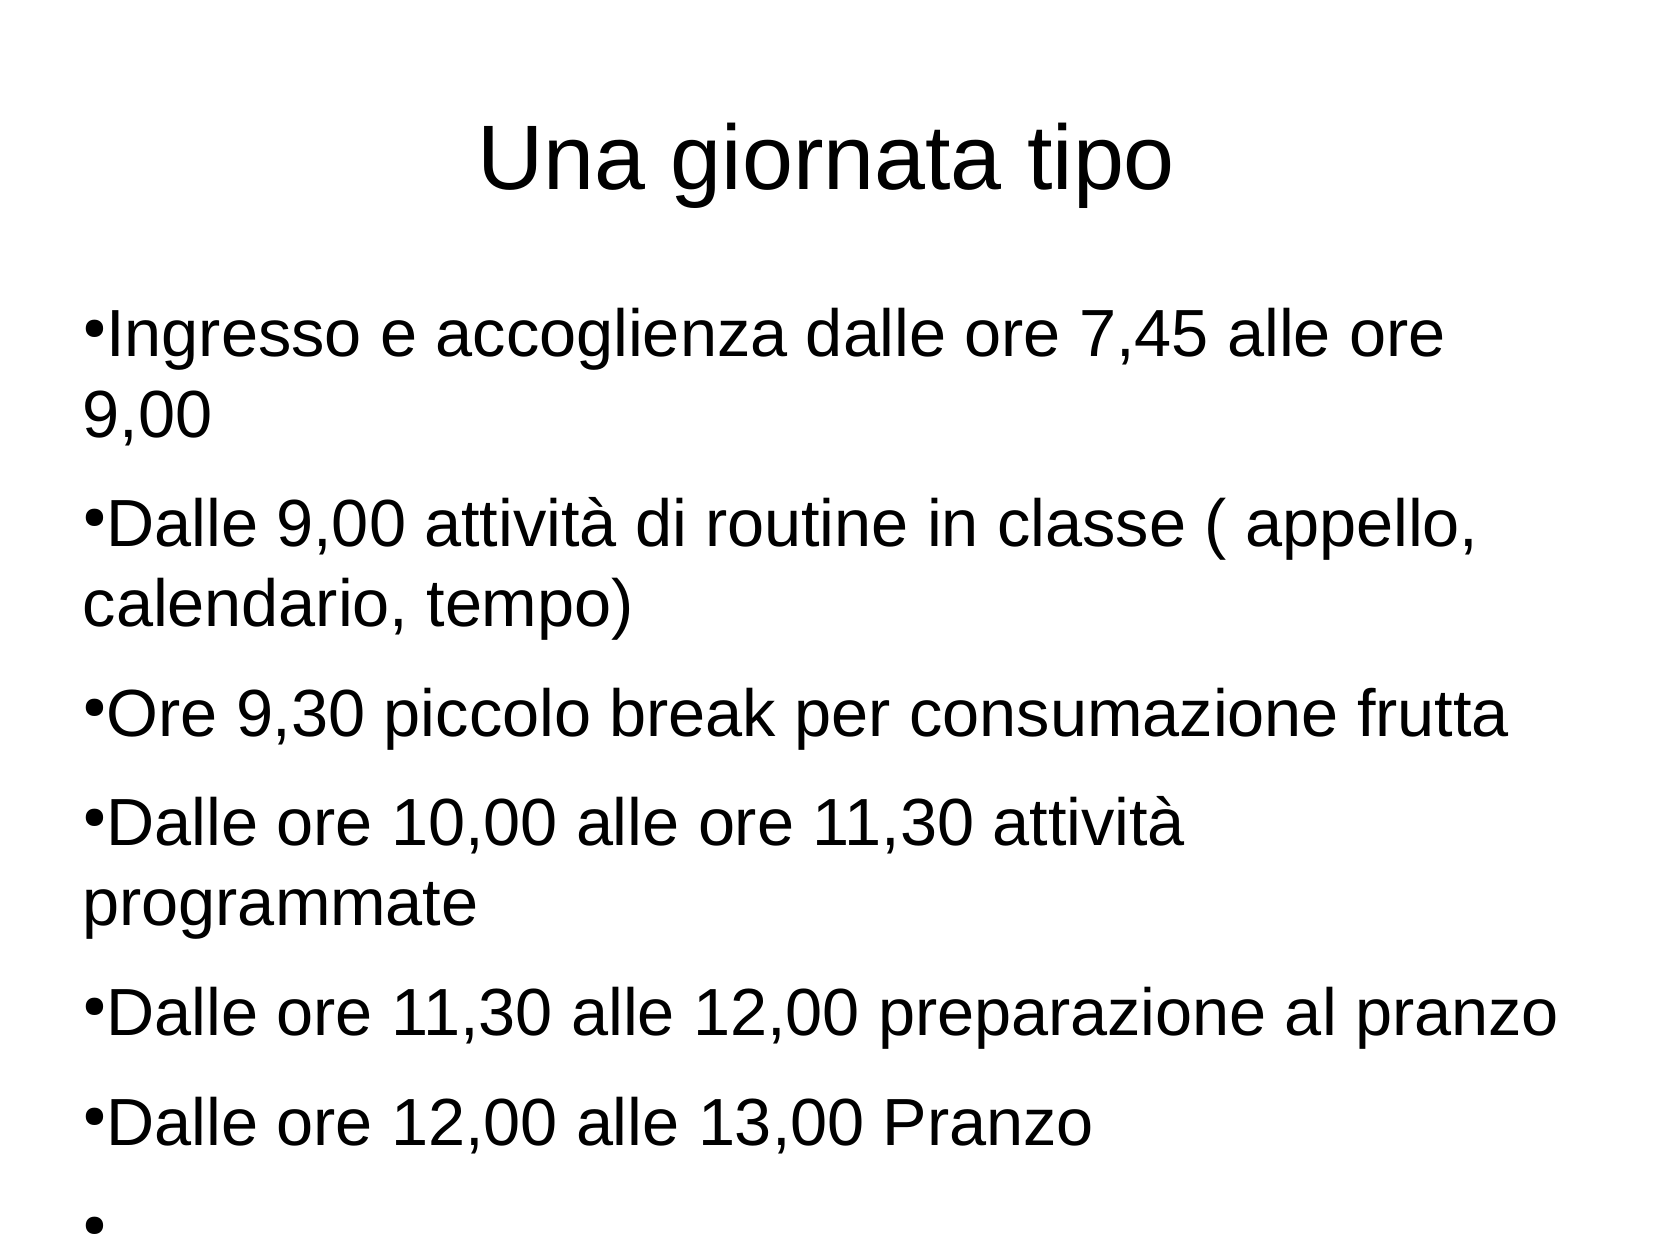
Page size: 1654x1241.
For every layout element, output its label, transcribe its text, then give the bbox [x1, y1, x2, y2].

title Una giornata tipo [82, 49, 1571, 257]
list Ingresso e accoglienza dalle ore 7,45 alle ore 9,00 Dalle 9,00 attività di routine in classe ( appello, calendario, tempo) Ore 9,30 piccolo break per consumazione frutta Dalle ore 10,00 alle ore 11,30 attività programmate Dalle ore 11,30 alle 12,00 preparazione al pranzo Dalle ore 12,00 alle 13,00 Pranzo [82, 290, 1571, 1241]
